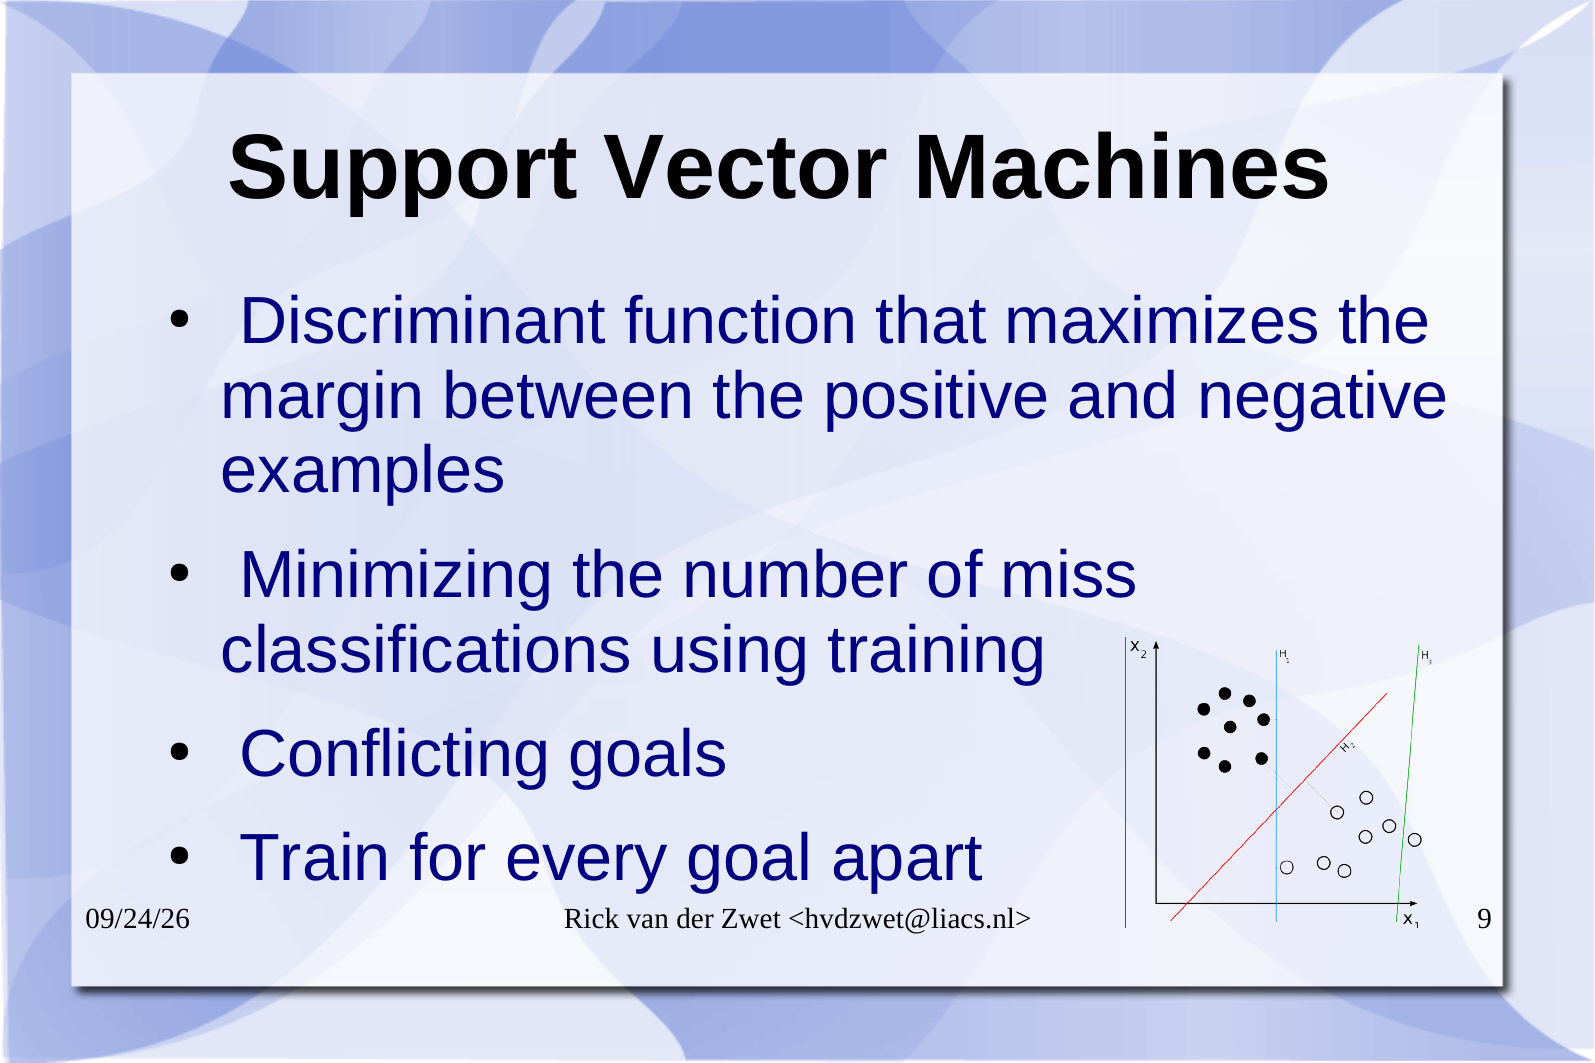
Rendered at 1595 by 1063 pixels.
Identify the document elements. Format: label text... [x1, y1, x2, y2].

list Discriminant function that maximizes the margin between the positive and negative examples Minimizing the number of miss classifications using training Conflicting goals Train for every goal apart [150, 282, 1460, 895]
picture [0, 0, 1595, 1063]
title Support Vector Machines [79, 77, 1481, 256]
